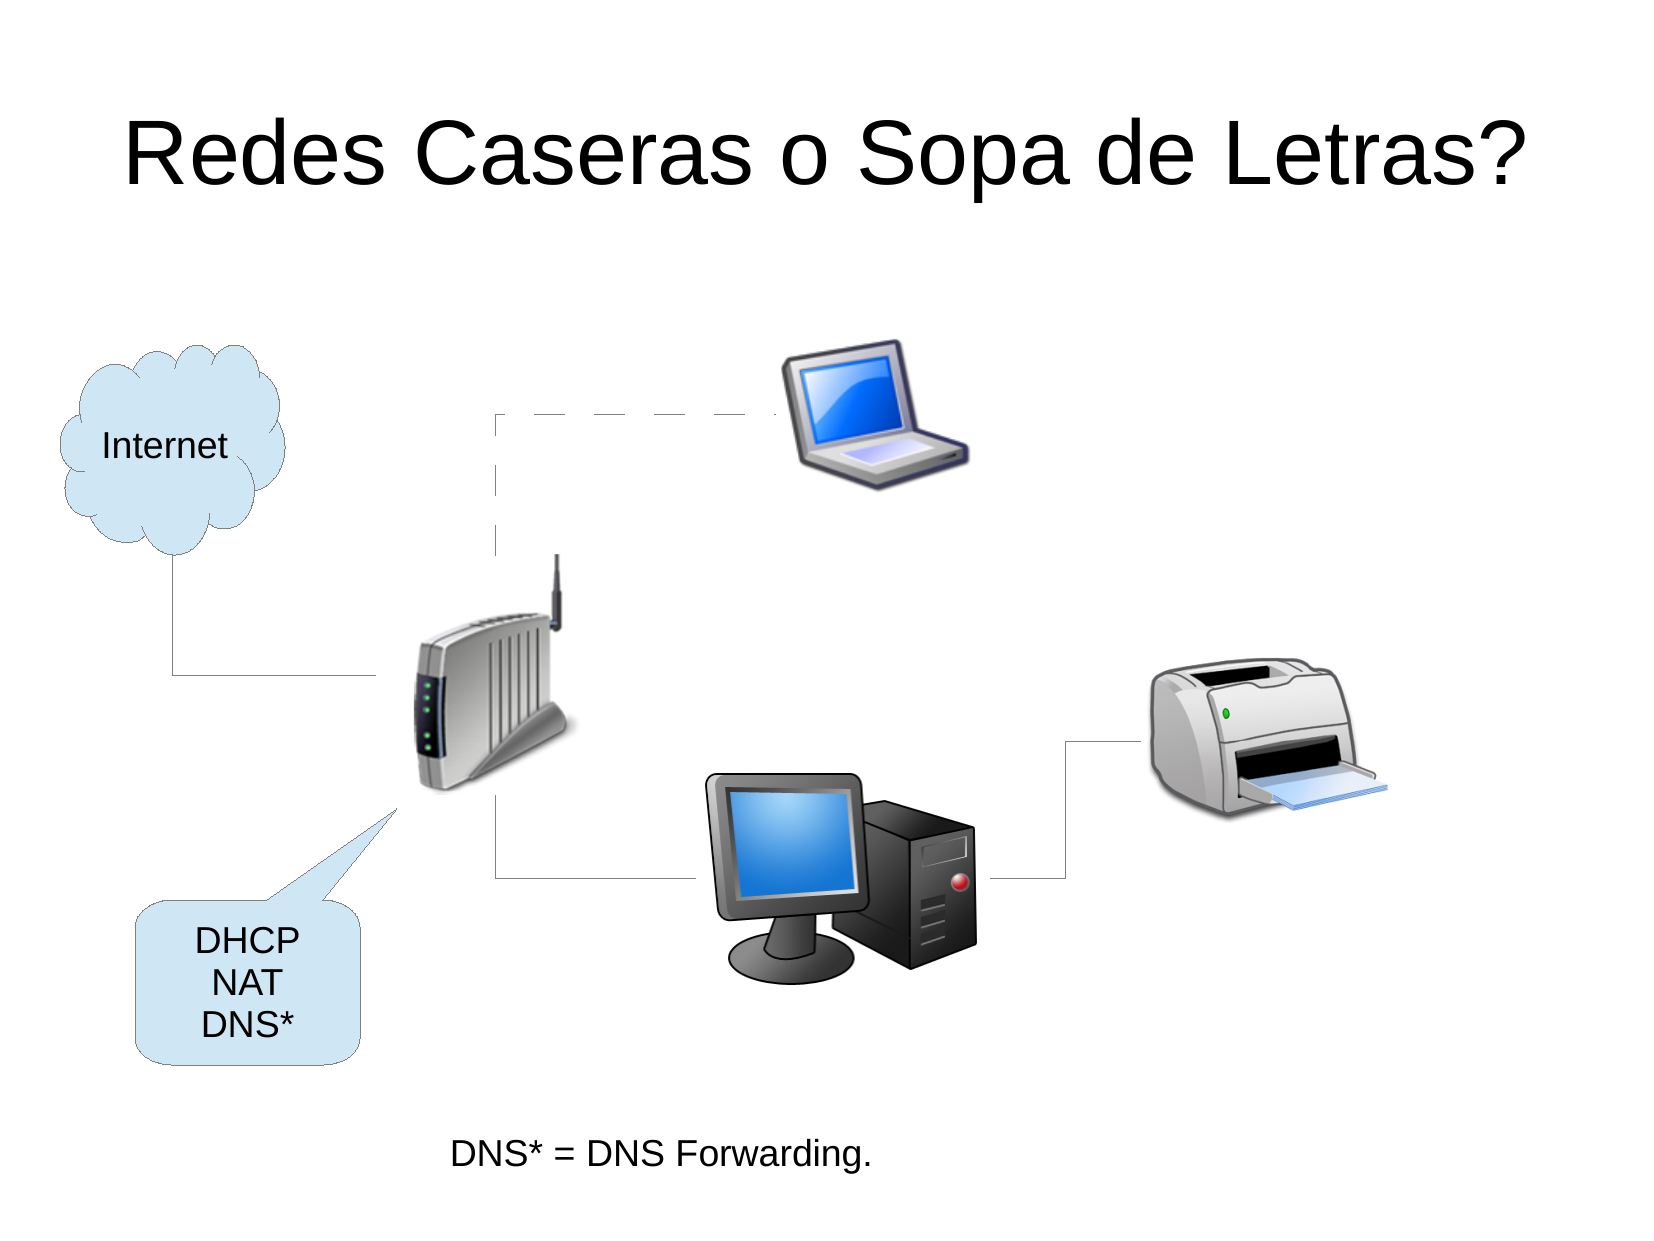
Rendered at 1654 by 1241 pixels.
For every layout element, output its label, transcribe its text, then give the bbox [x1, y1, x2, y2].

picture [695, 751, 991, 1006]
picture [775, 314, 976, 515]
title Redes Caseras o Sopa de Letras? [82, 49, 1571, 257]
text_box DNS* = DNS Forwarding. [435, 1125, 888, 1182]
picture [1140, 614, 1393, 868]
text_box Internet [60, 345, 286, 556]
picture [375, 554, 616, 796]
text_box DHCP NAT DNS* [135, 808, 397, 1066]
